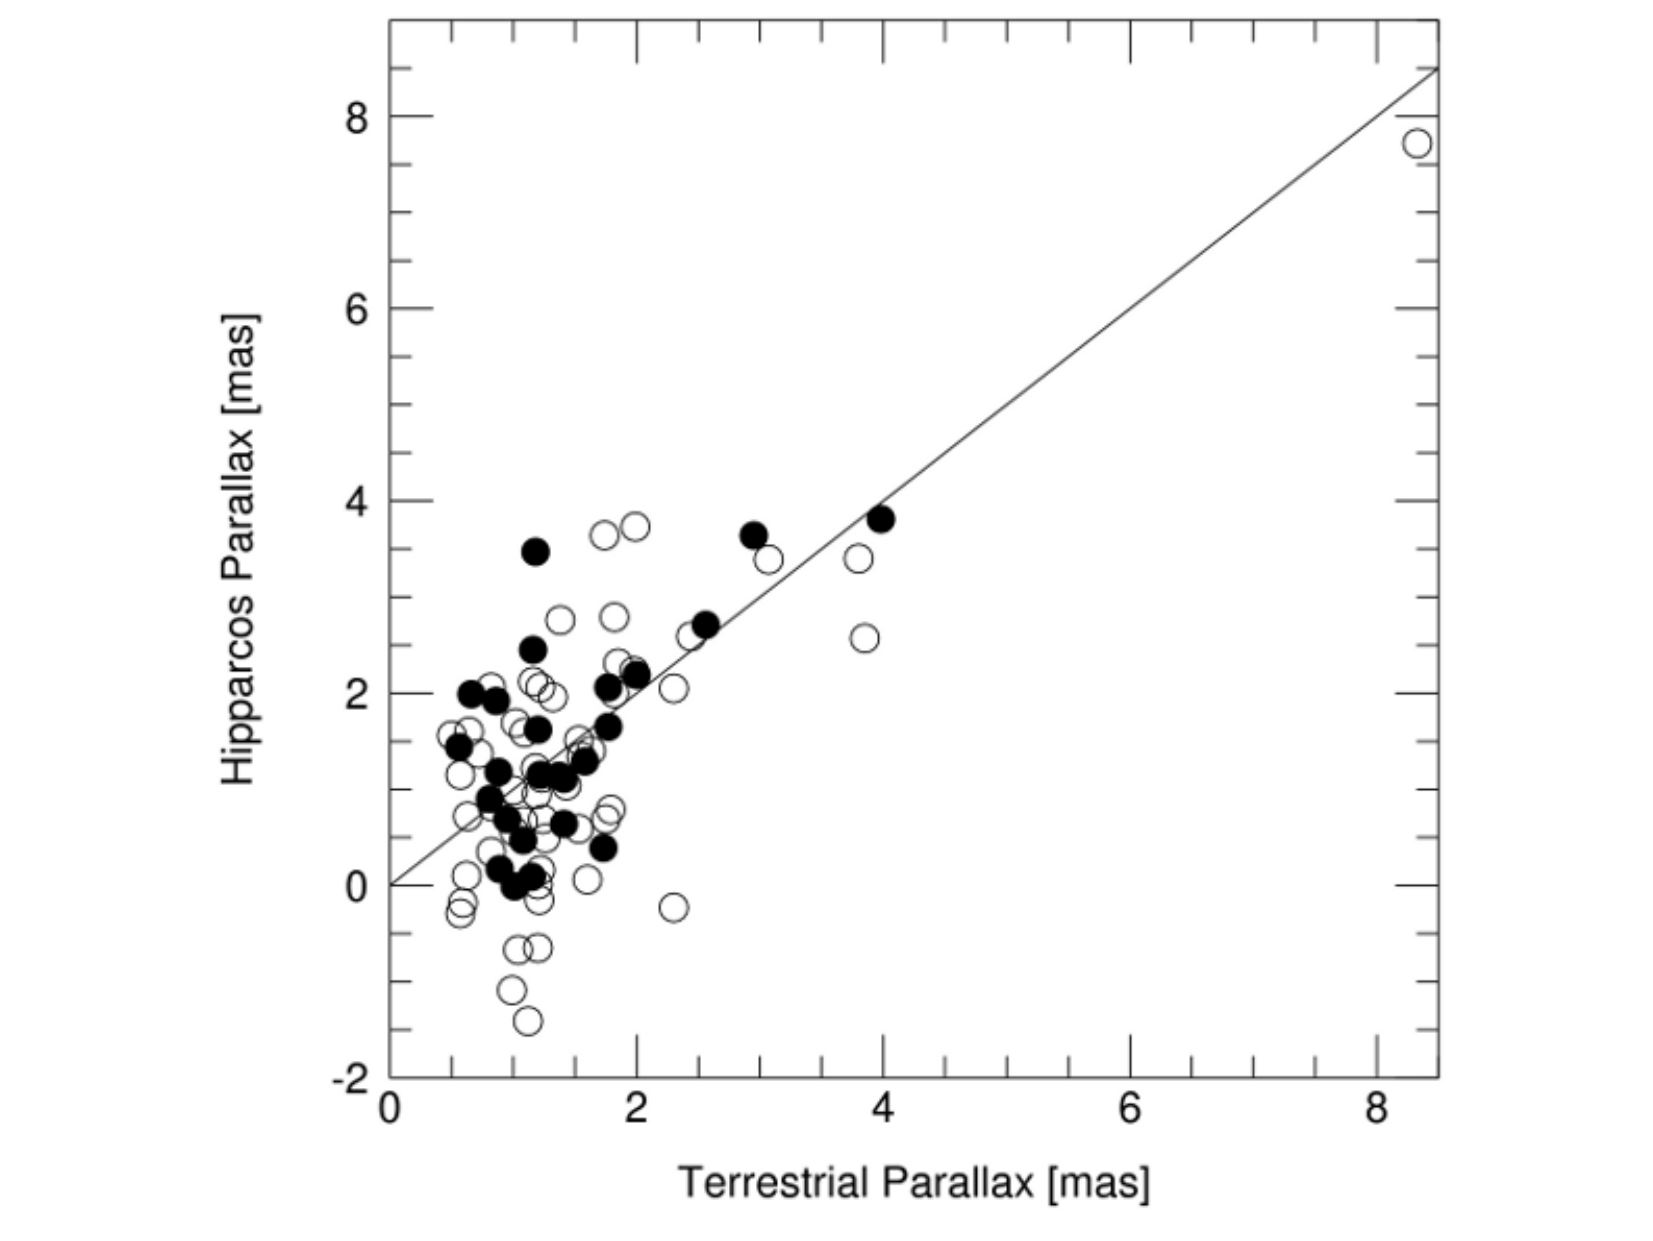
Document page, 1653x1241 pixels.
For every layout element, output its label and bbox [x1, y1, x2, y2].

picture [203, 7, 1453, 1229]
